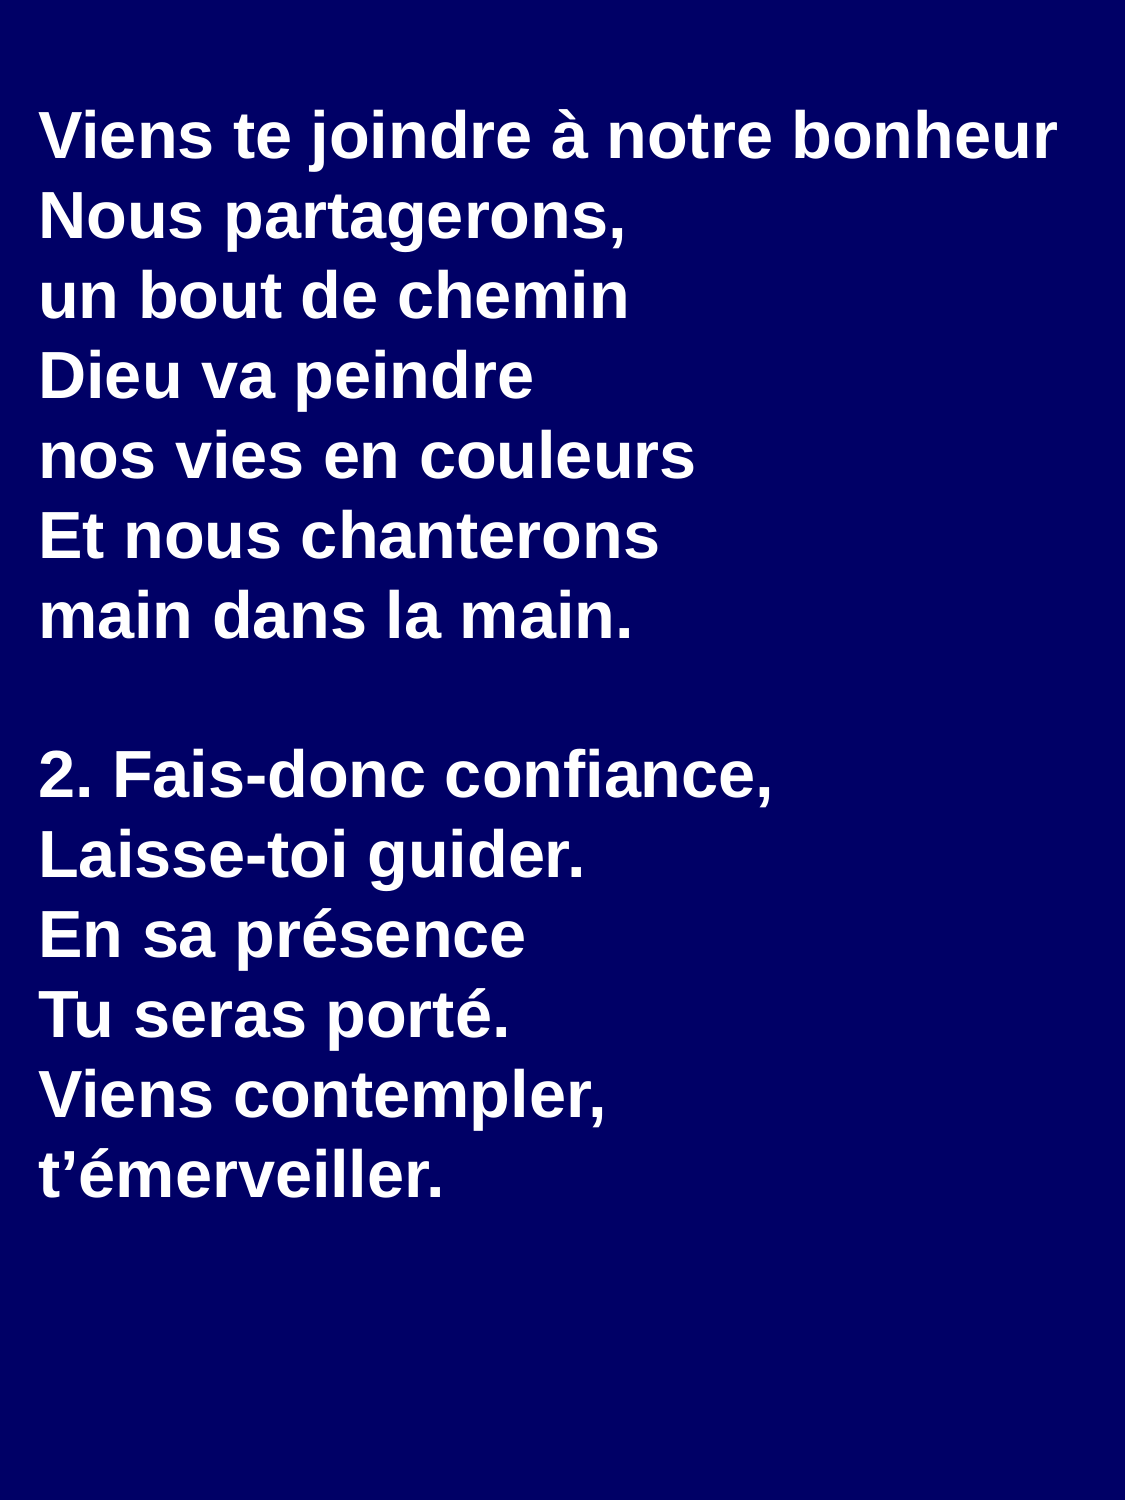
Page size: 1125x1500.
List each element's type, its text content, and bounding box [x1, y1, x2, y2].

text_box Viens te joindre à notre bonheur Nous partagerons, un bout de chemin Dieu va peindre nos vies en couleurs Et nous chanterons main dans la main. 2. Fais-donc confiance, Laisse-toi guider. En sa présence Tu seras porté. Viens contempler, t’émerveiller. [23, 39, 1110, 1253]
